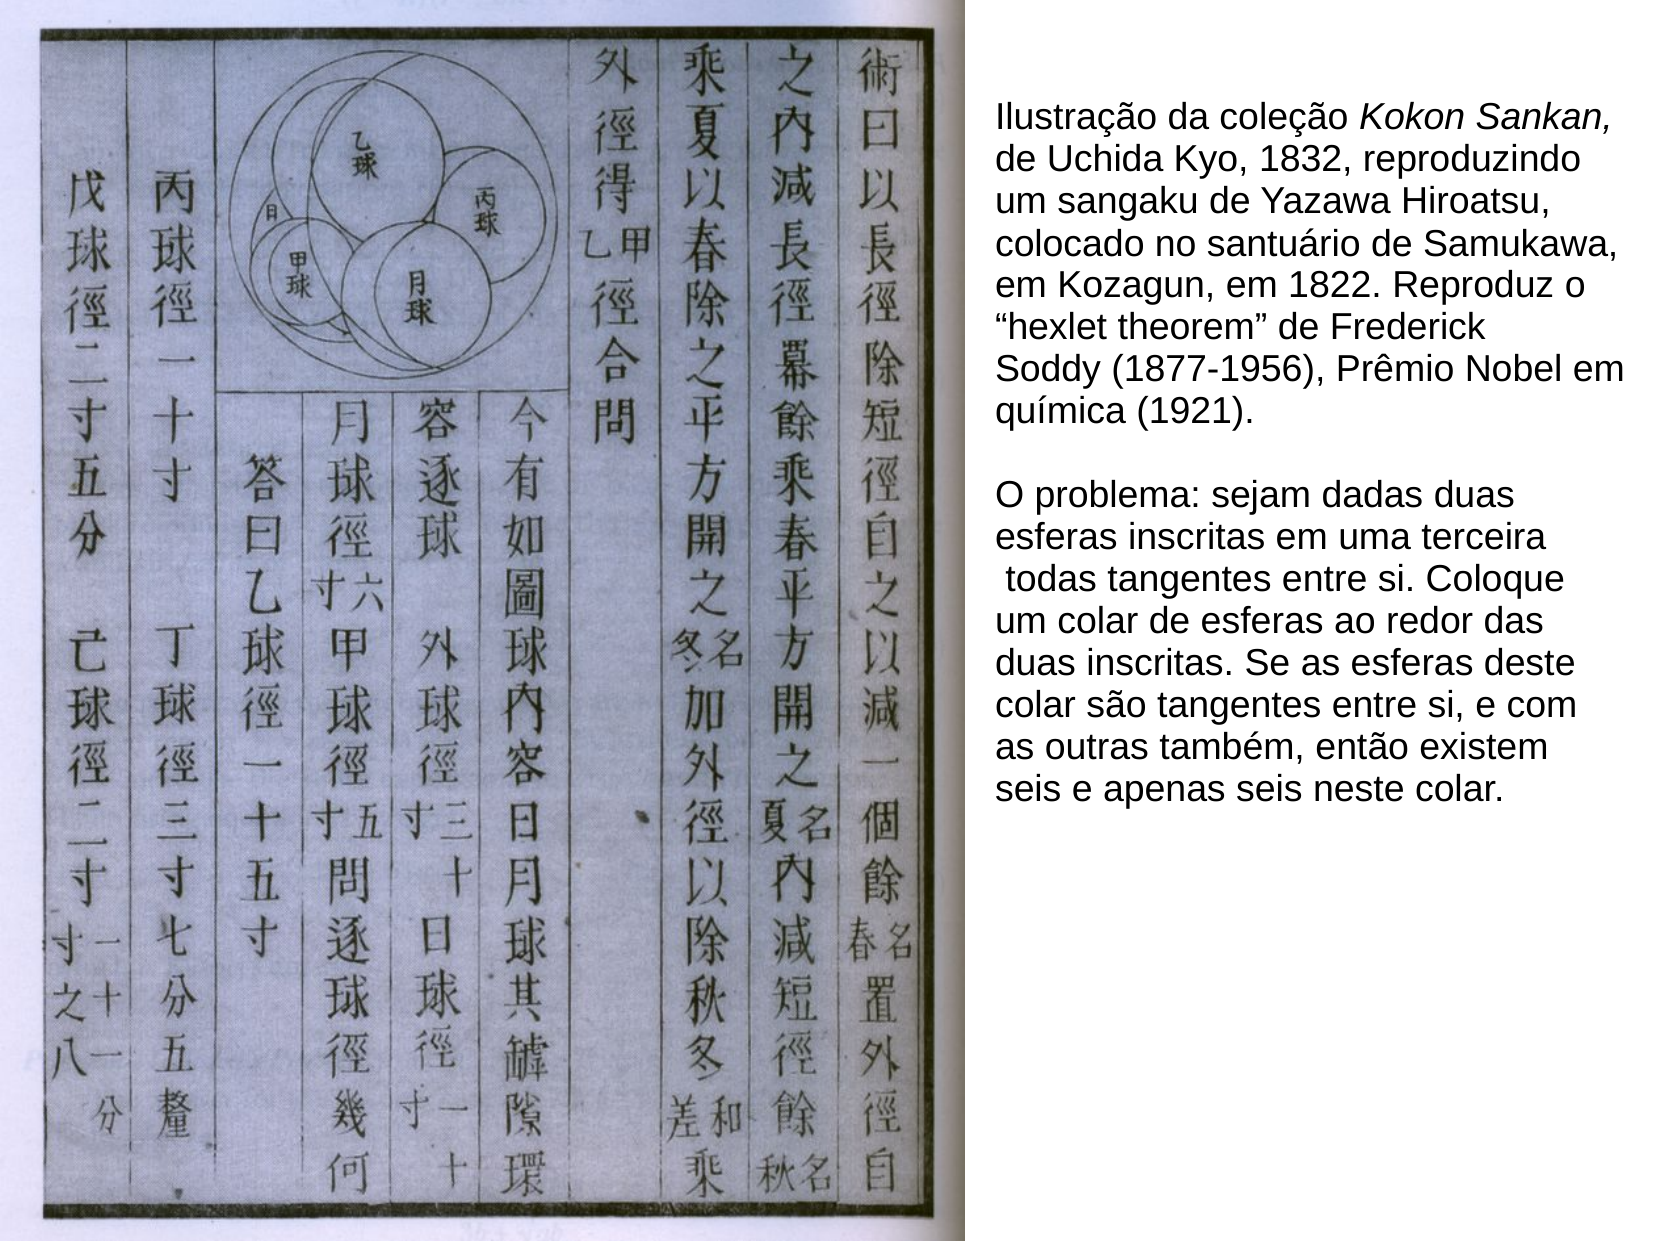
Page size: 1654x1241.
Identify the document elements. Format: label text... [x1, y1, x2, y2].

picture [0, 0, 965, 1241]
text_box Ilustração da coleção Kokon Sankan, de Uchida Kyo, 1832, reproduzindo um sangaku de Yazawa Hiroatsu, colocado no santuário de Samukawa, em Kozagun, em 1822. Reproduz o “hexlet theorem” de Frederick Soddy (1877-1956), Prêmio Nobel em química (1921). O problema: sejam dadas duas esferas inscritas em uma terceira todas tangentes entre si. Coloque um colar de esferas ao redor das duas inscritas. Se as esferas deste colar são tangentes entre si, e com as outras também, então existem seis e apenas seis neste colar. [980, 88, 1640, 818]
